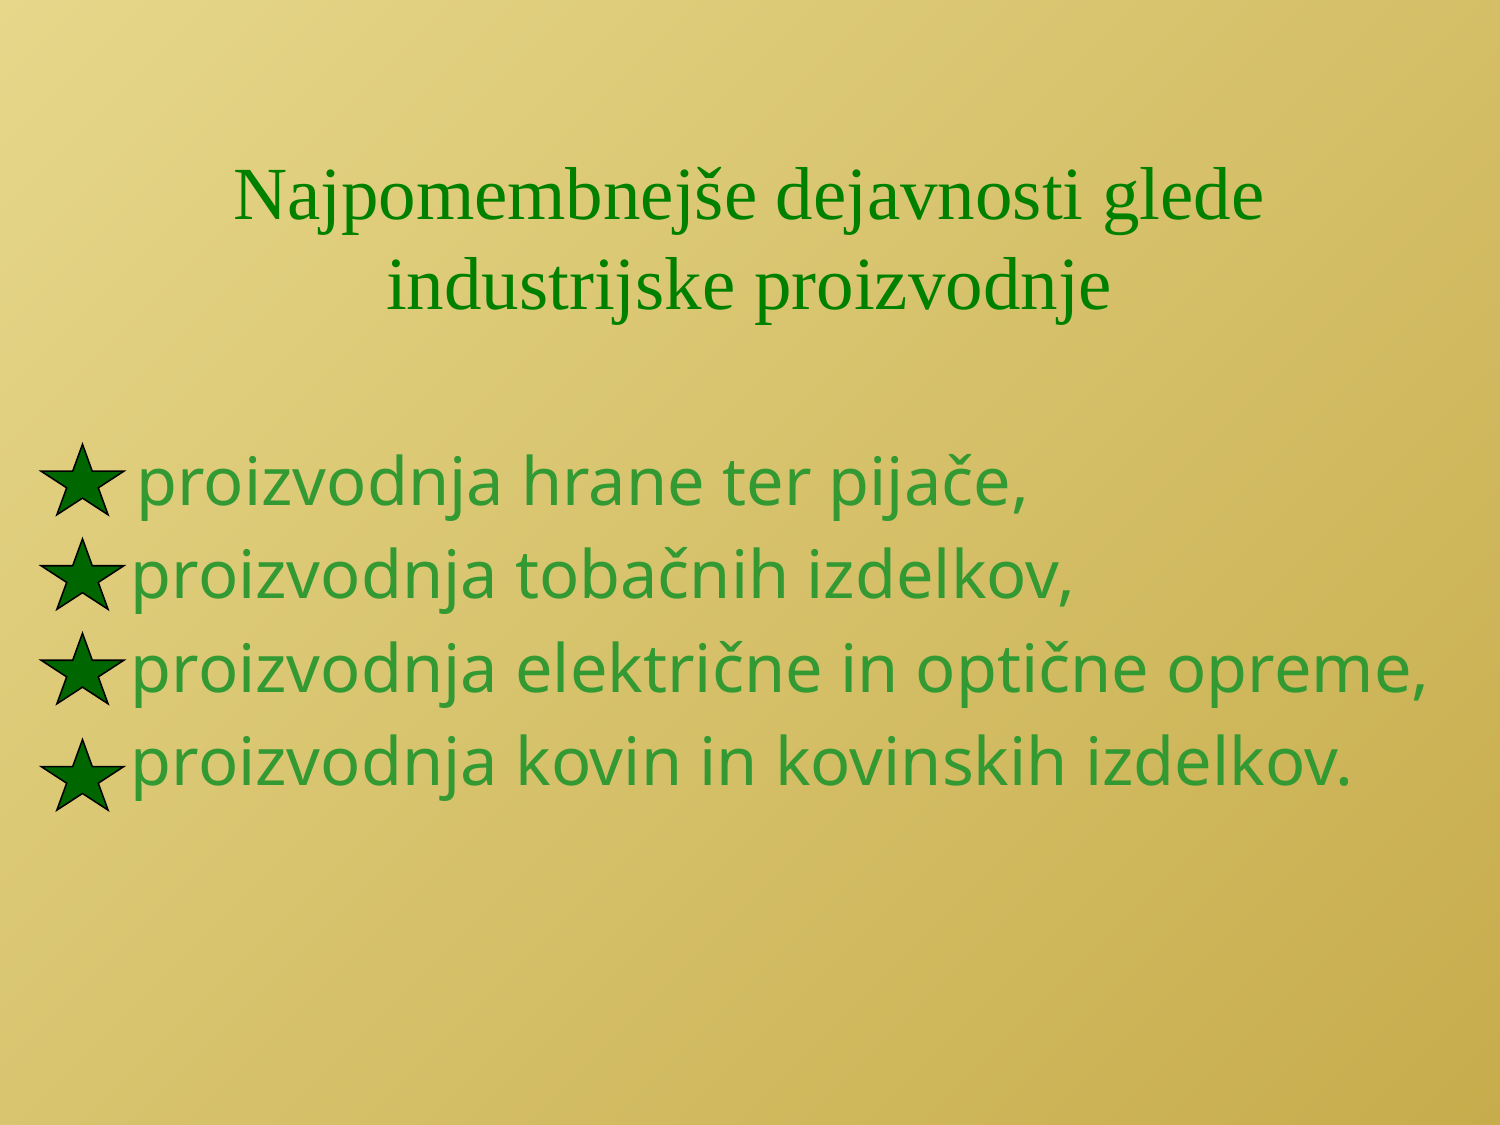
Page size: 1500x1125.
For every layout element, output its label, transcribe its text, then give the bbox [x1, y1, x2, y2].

text_box [41, 739, 124, 811]
text_box Najpomembnejše dejavnosti glede industrijske proizvodnje [218, 137, 1254, 333]
text_box [41, 633, 124, 704]
text_box [41, 444, 124, 515]
text_box [41, 538, 124, 610]
list proizvodnja hrane ter pijače, proizvodnja tobačnih izdelkov, proizvodnja električne in optične opreme, proizvodnja kovin in kovinskih izdelkov. [29, 338, 1459, 1081]
